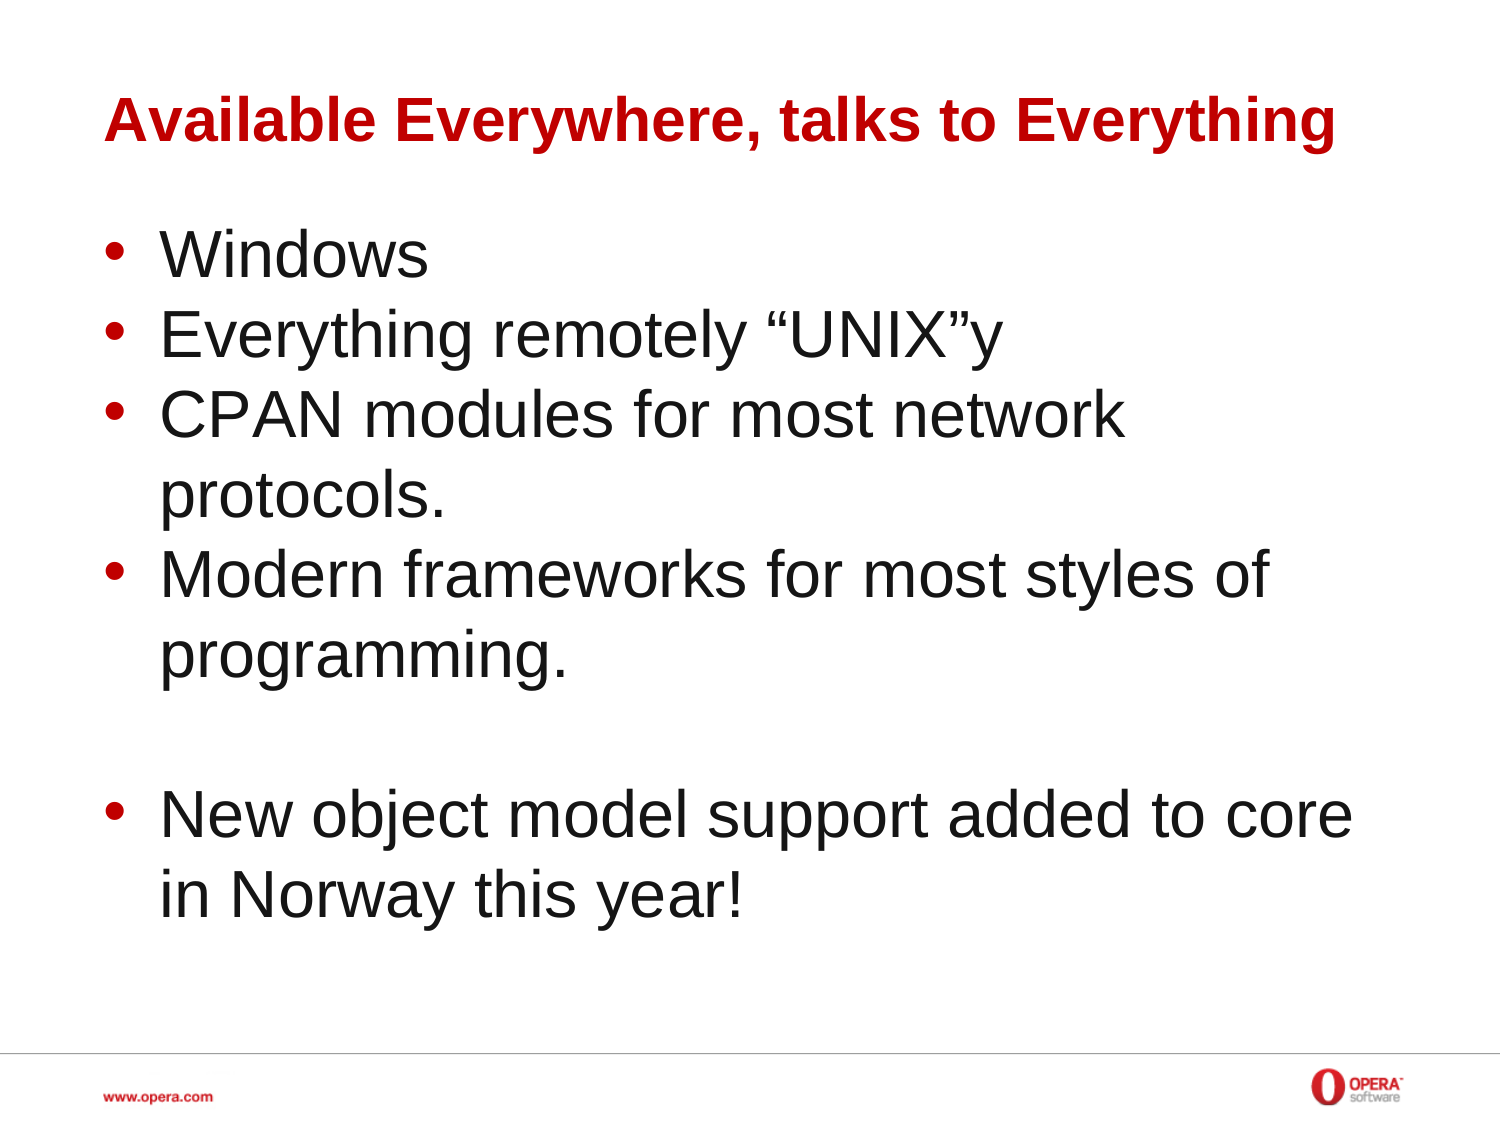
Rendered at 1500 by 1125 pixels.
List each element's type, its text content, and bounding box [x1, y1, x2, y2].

picture [0, 1053, 1500, 1123]
title Available Everywhere, talks to Everything [88, 70, 1412, 162]
list Windows Everything remotely “UNIX”y CPAN modules for most network protocols. Modern frameworks for most styles of programming. New object model support added to core in Norway this year! [88, 203, 1412, 939]
